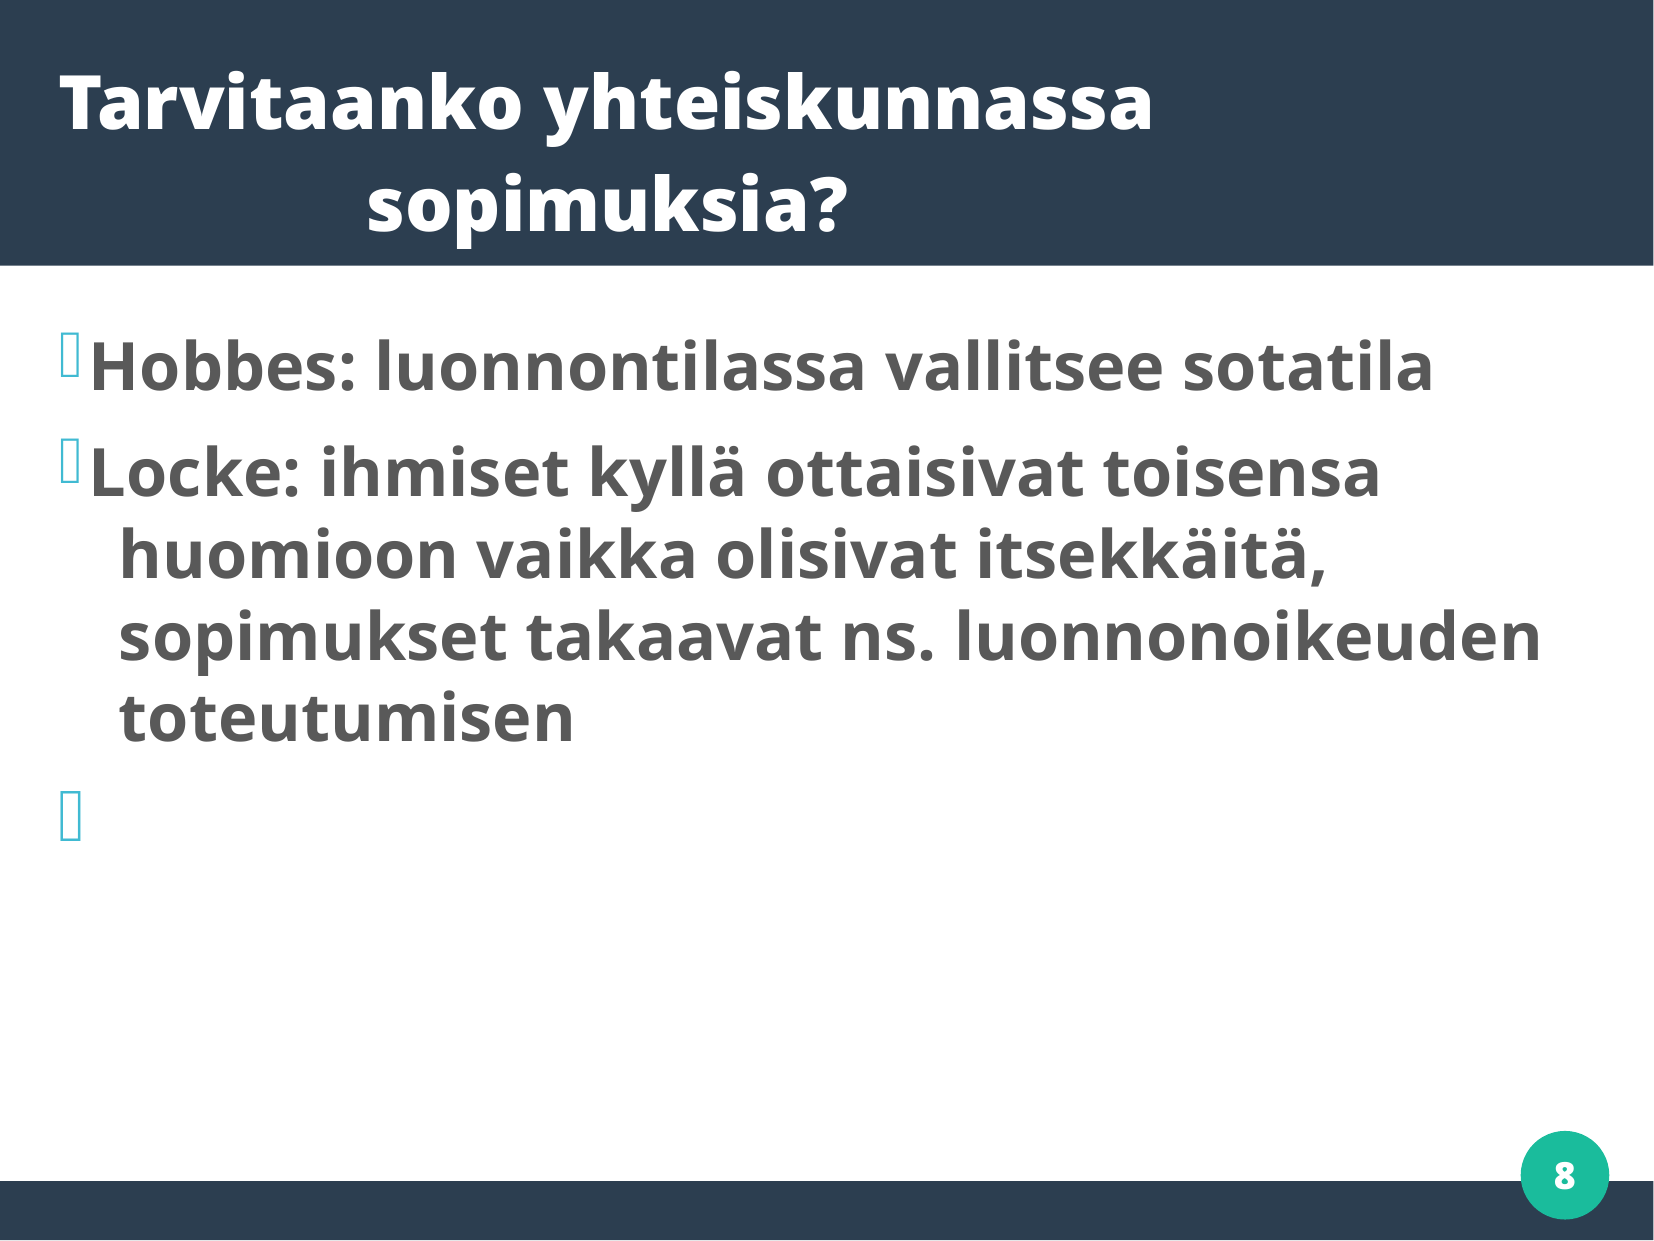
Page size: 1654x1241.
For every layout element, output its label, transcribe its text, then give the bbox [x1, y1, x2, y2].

list Hobbes: luonnontilassa vallitsee sotatila Locke: ihmiset kyllä ottaisivat toisensa huomioon vaikka olisivat itsekkäitä, sopimukset takaavat ns. luonnonoikeuden toteutumisen [59, 324, 1595, 1152]
title Tarvitaanko yhteiskunnassa sopimuksia? [59, 49, 1595, 207]
